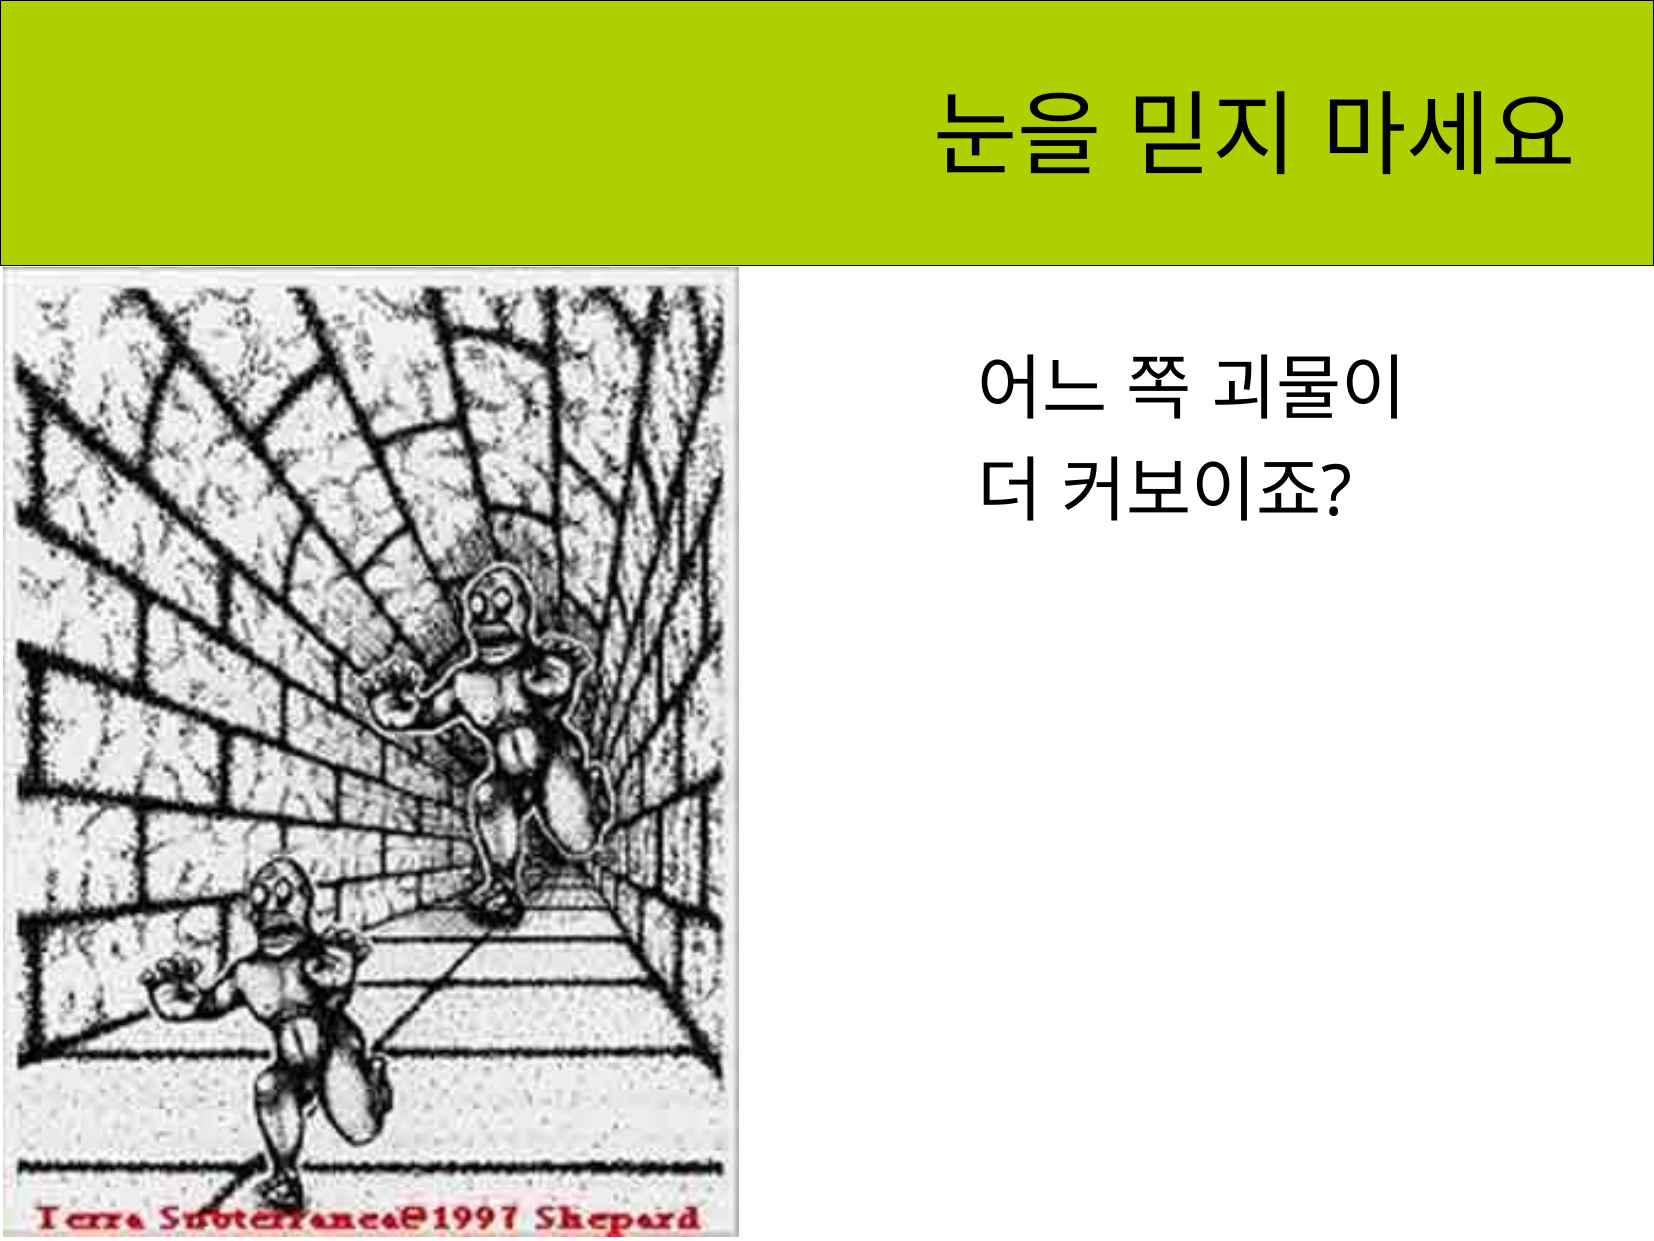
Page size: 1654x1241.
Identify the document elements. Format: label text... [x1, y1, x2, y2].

text_box 어느 쪽 괴물이 더 커보이죠? [962, 323, 1451, 502]
picture [3, 267, 739, 1237]
title 눈을 믿지 마세요 [885, 49, 1625, 207]
